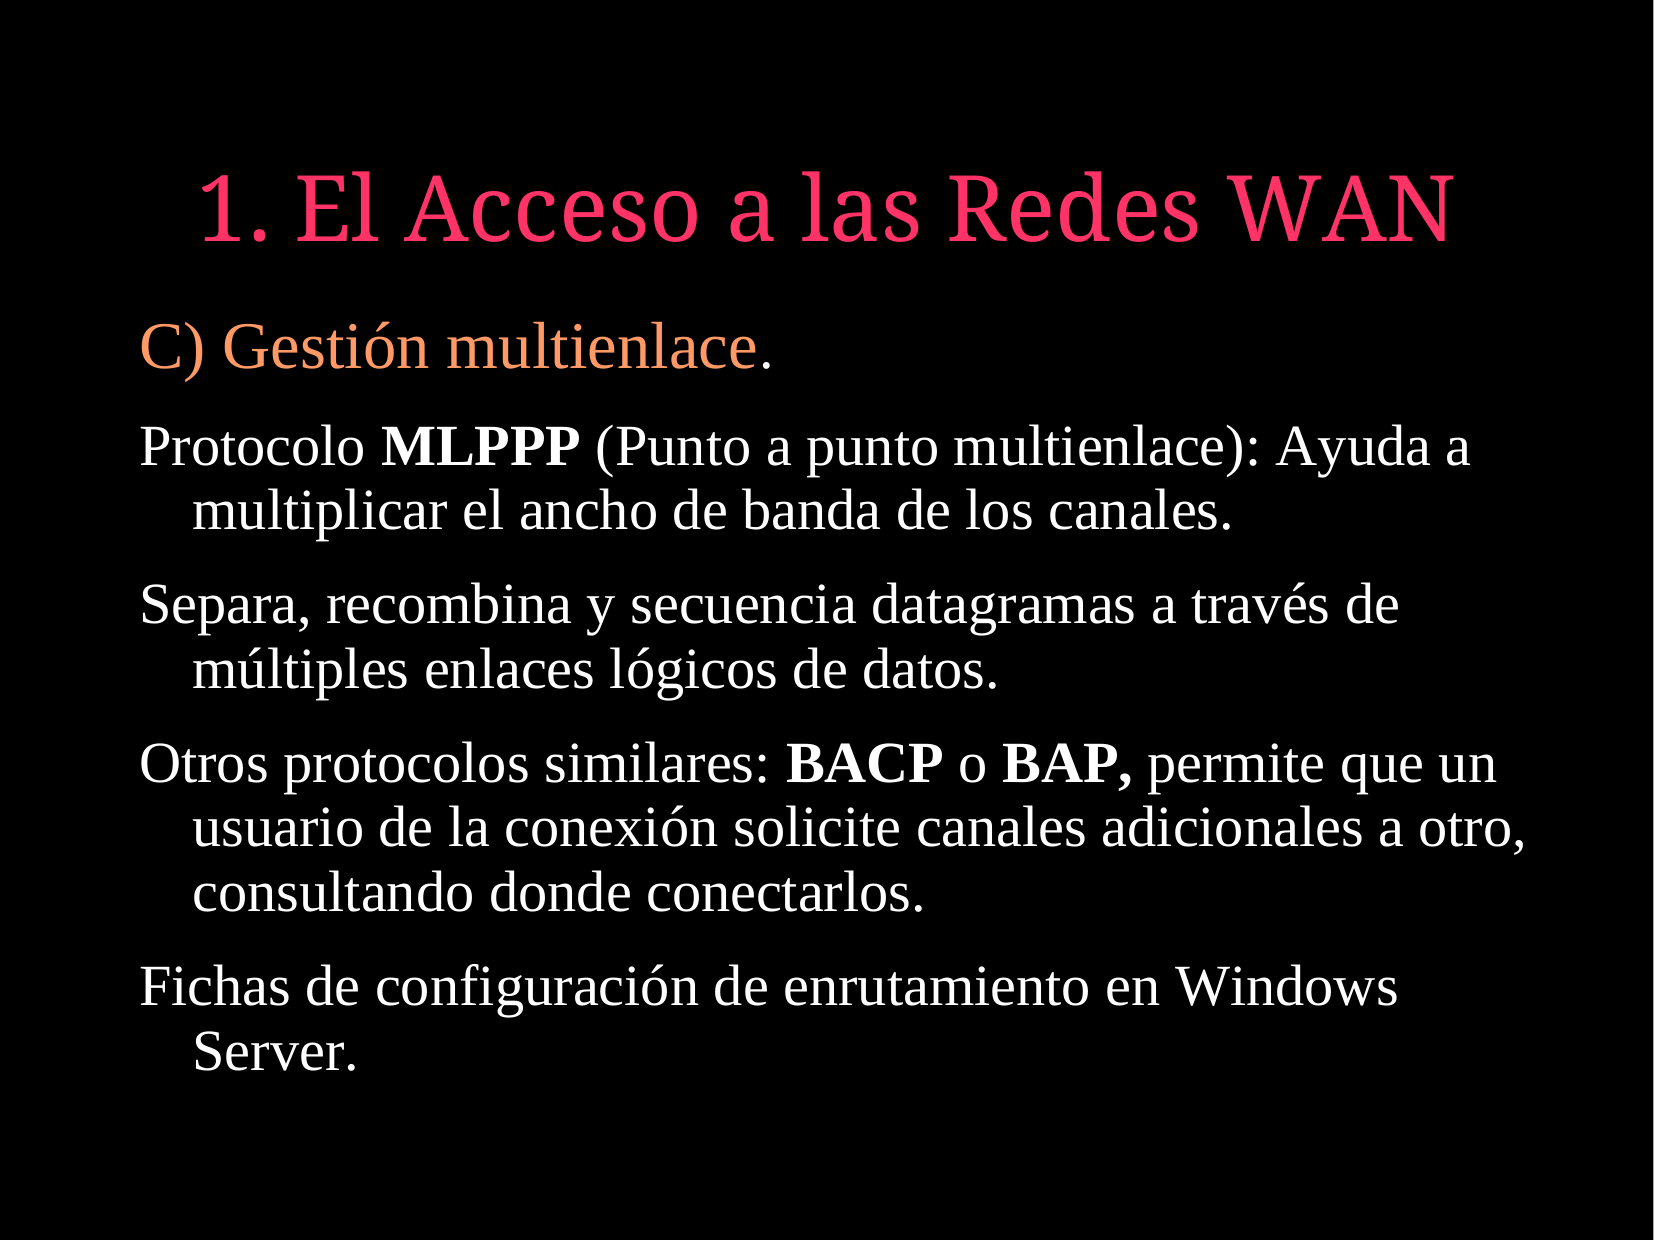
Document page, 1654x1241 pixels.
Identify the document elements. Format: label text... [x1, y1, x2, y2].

title 1. El Acceso a las Redes WAN [121, 102, 1534, 309]
list C) Gestión multienlace. Protocolo MLPPP (Punto a punto multienlace): Ayuda a multiplicar el ancho de banda de los canales. Separa, recombina y secuencia datagramas a través de múltiples enlaces lógicos de datos. Otros protocolos similares: BACP o BAP, permite que un usuario de la conexión solicite canales adicionales a otro, consultando donde conectarlos. Fichas de configuración de enrutamiento en Windows Server. [121, 309, 1534, 1093]
